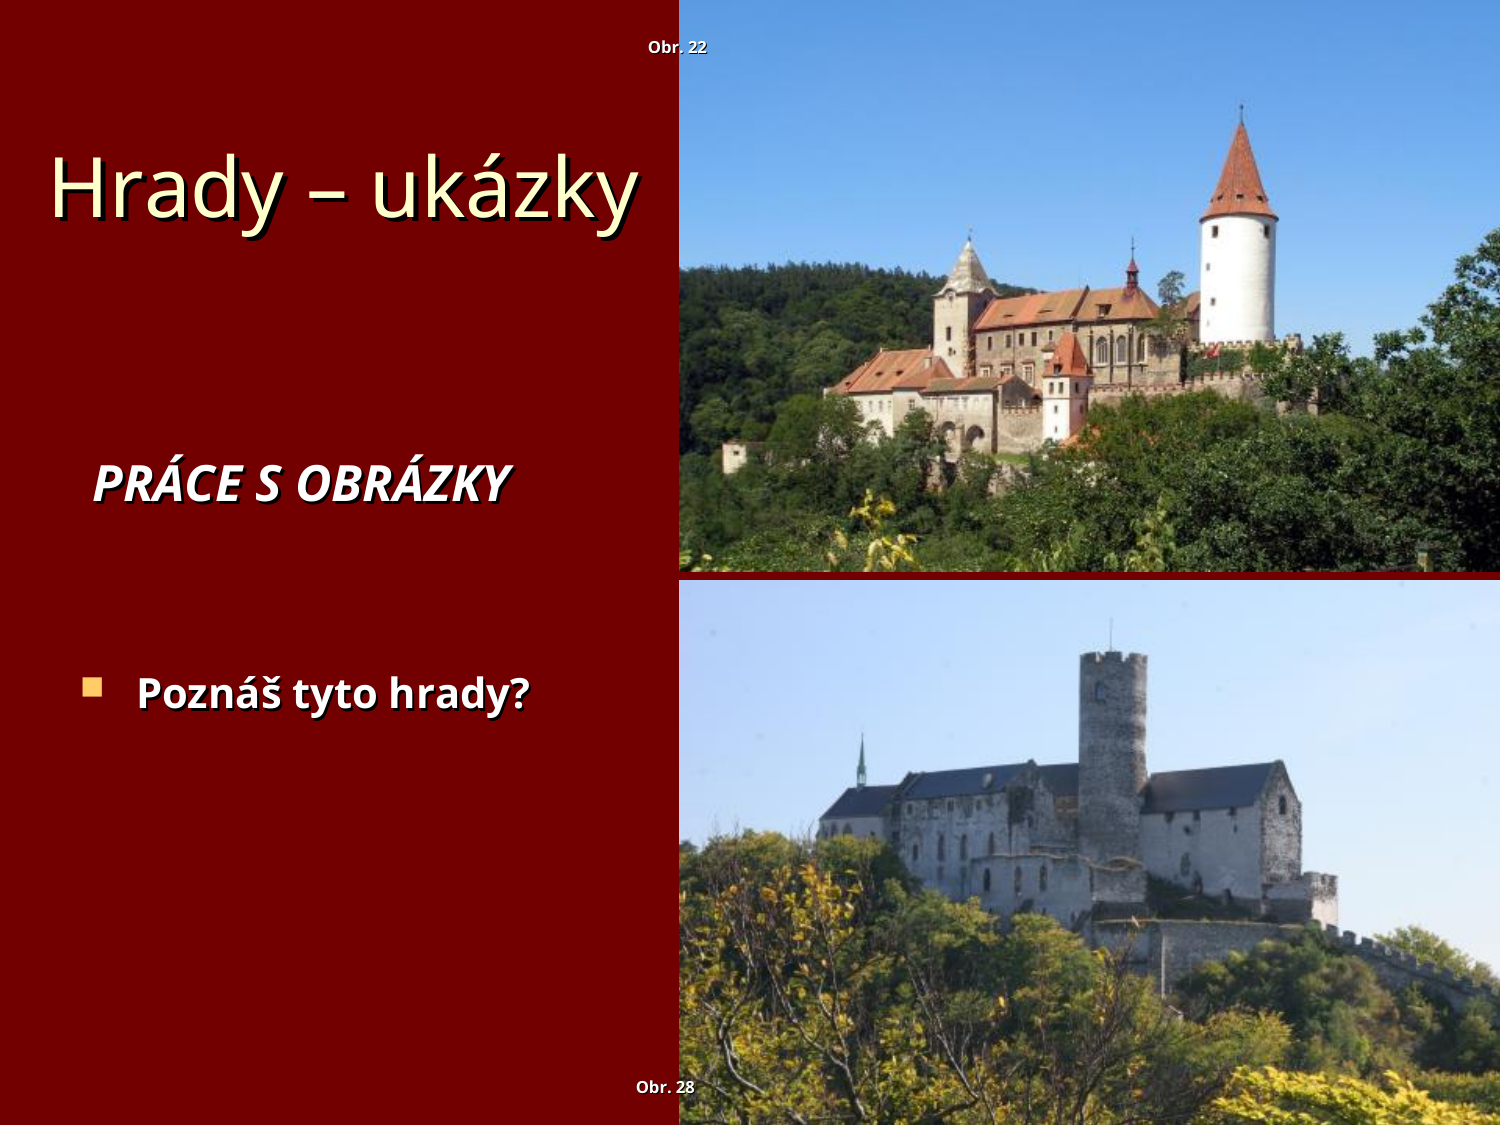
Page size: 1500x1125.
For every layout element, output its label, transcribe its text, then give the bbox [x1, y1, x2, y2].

list PRÁCE S OBRÁZKY Poznáš tyto hrady? [64, 444, 680, 1001]
text_box [679, 0, 1500, 572]
text_box [679, 580, 1500, 1125]
title Hrady – ukázky [29, 90, 658, 278]
text_box Obr. 22 [633, 31, 835, 66]
text_box Obr. 28 [621, 1071, 823, 1105]
